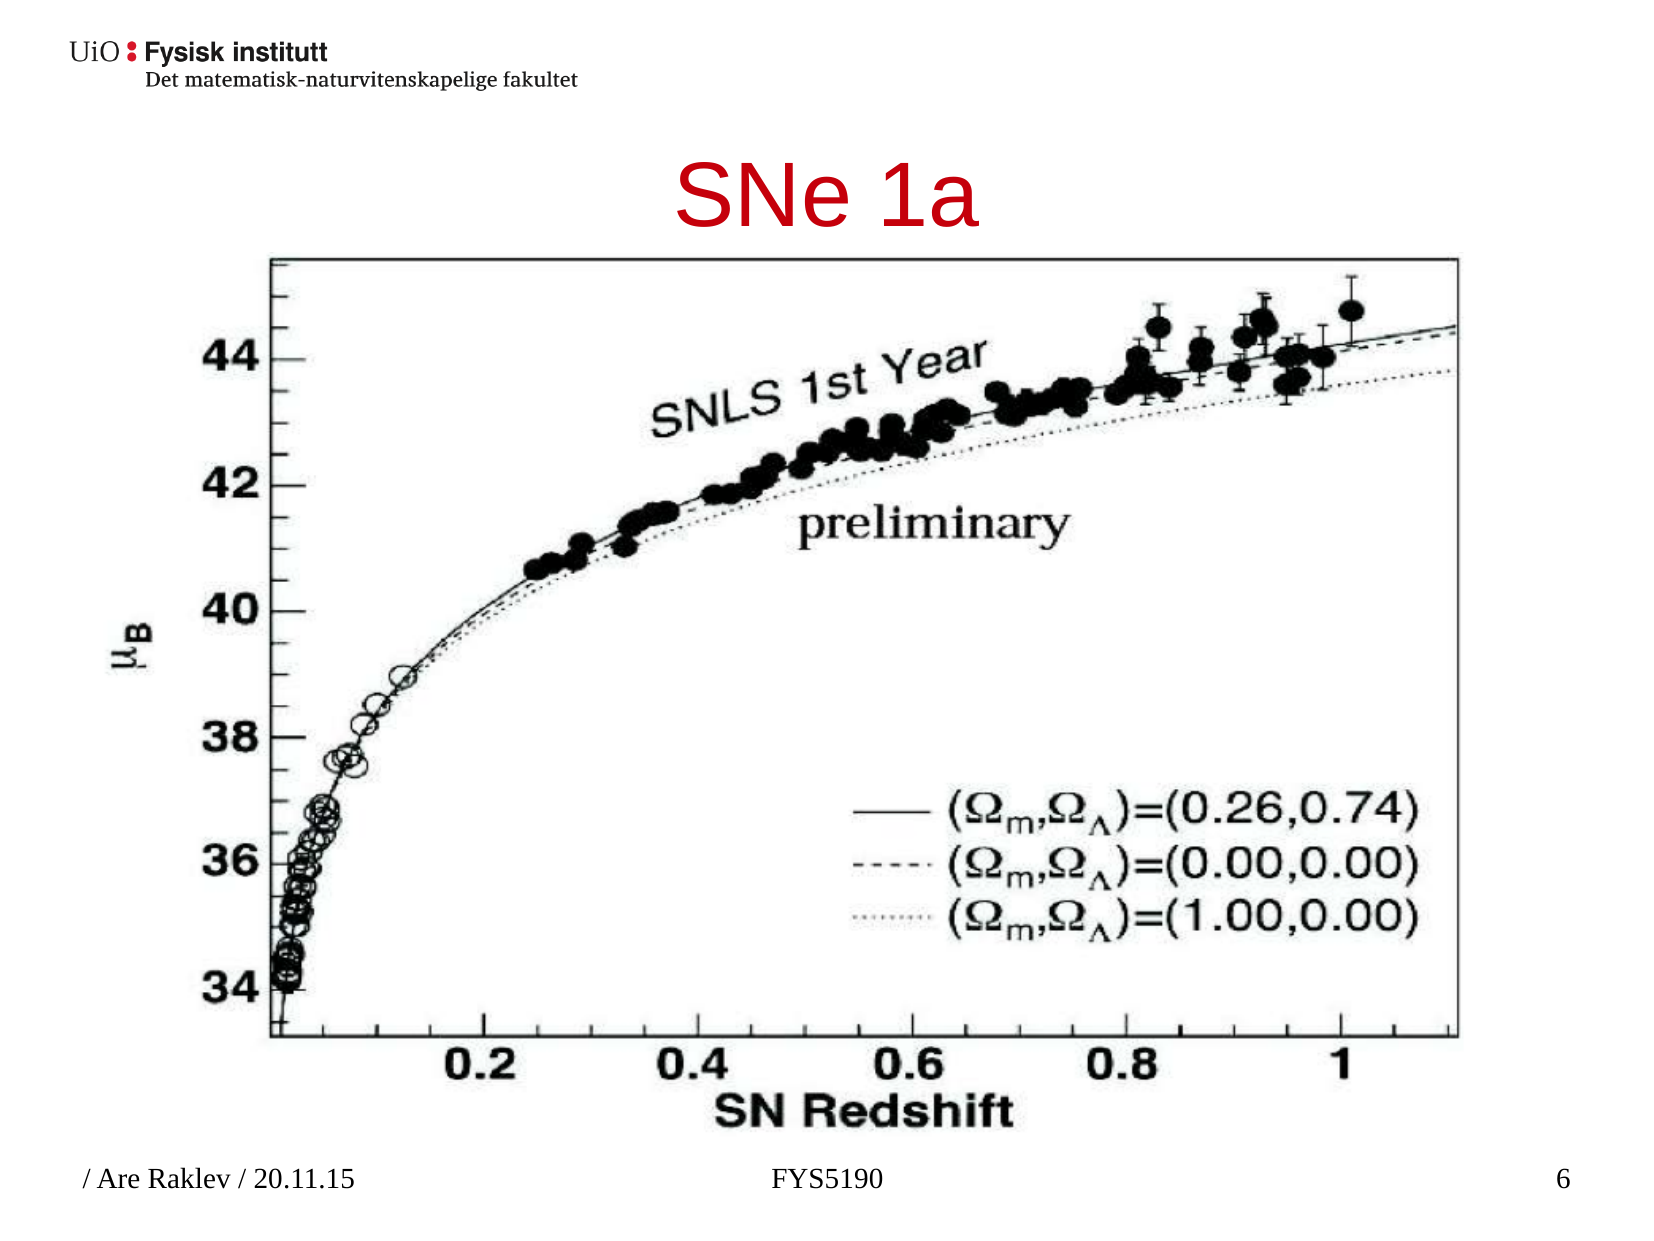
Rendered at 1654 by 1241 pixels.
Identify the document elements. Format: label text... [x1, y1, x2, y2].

picture [83, 252, 1497, 1137]
title SNe 1a [82, 90, 1571, 298]
picture [68, 37, 581, 93]
